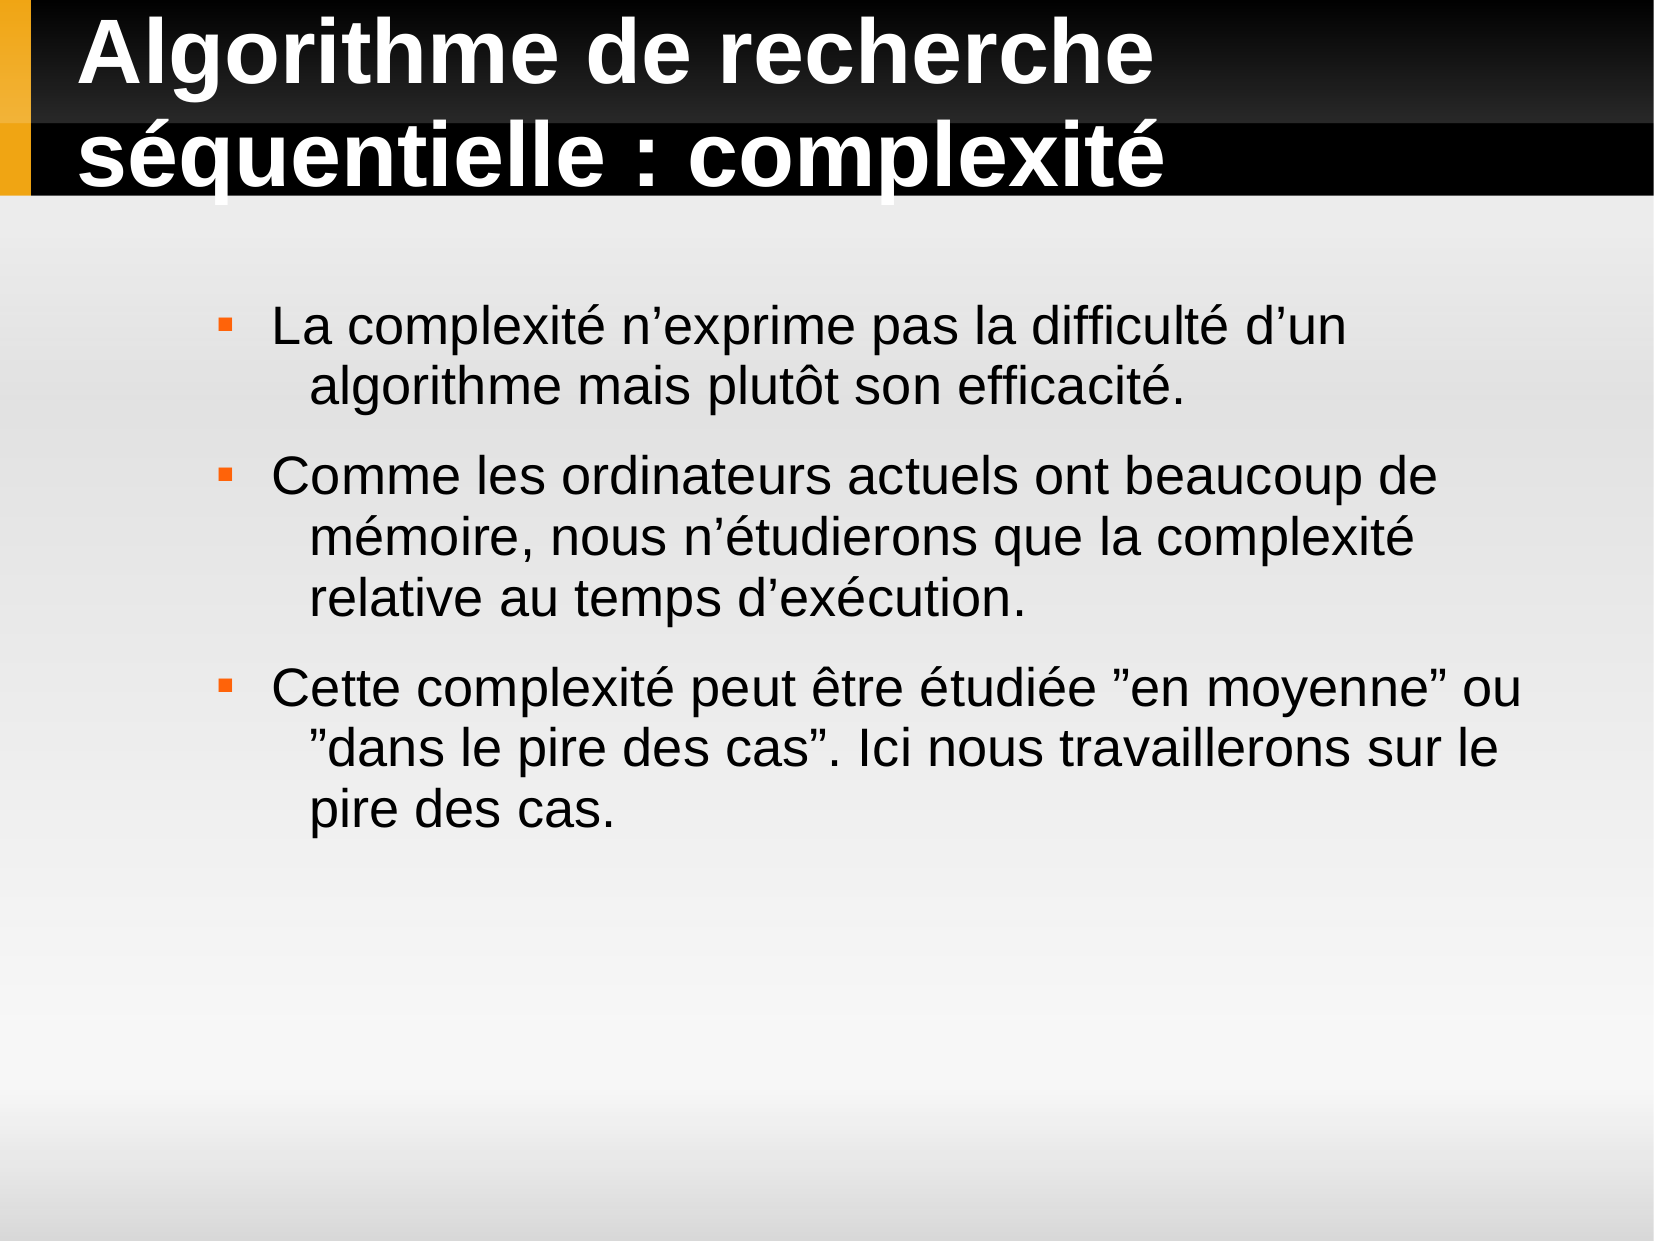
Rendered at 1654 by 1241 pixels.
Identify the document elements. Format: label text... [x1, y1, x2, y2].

list La complexité n’exprime pas la difficulté d’un algorithme mais plutôt son efficacité. Comme les ordinateurs actuels ont beaucoup de mémoire, nous n’étudierons que la complexité relative au temps d’exécution. Cette complexité peut être étudiée ”en moyenne” ou ”dans le pire des cas”. Ici nous travaillerons sur le pire des cas. [88, 295, 1577, 1039]
picture [0, 0, 1654, 1241]
title Algorithme de recherche séquentielle : complexité [76, 0, 1565, 208]
